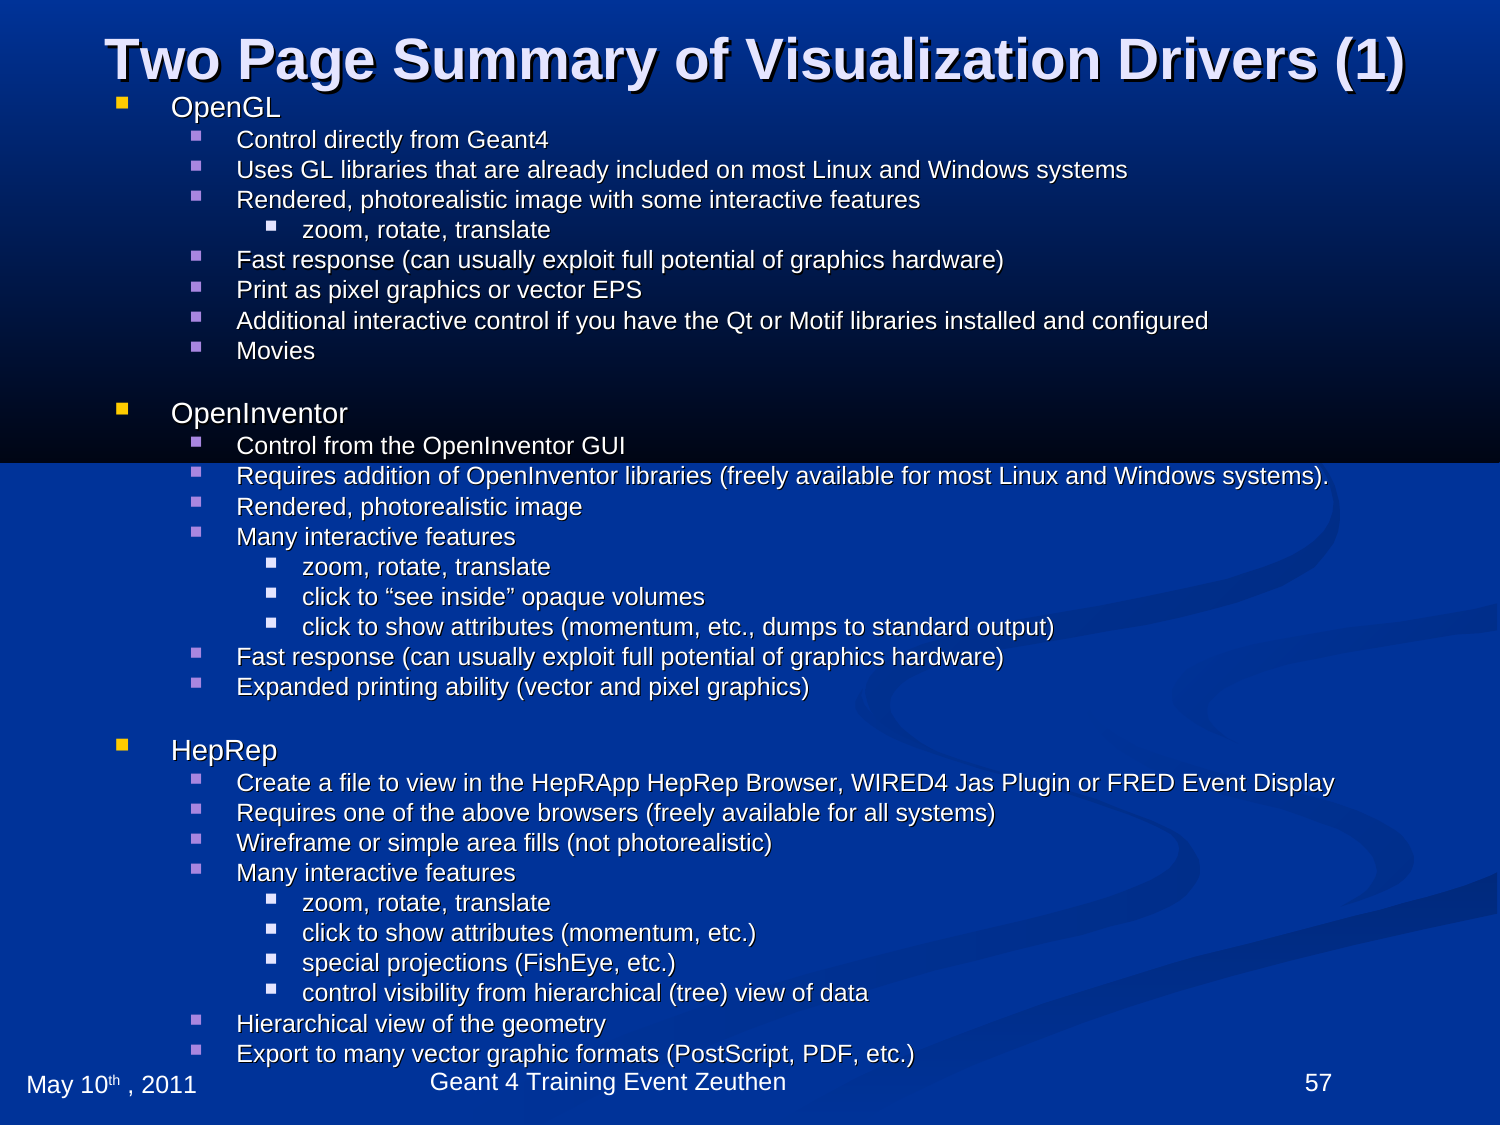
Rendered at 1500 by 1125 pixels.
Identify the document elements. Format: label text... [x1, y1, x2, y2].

title Two Page Summary of Visualization Drivers (1) [62, 12, 1450, 100]
list OpenGL Control directly from Geant4 Uses GL libraries that are already included on most Linux and Windows systems Rendered, photorealistic image with some interactive features zoom, rotate, translate Fast response (can usually exploit full potential of graphics hardware) Print as pixel graphics or vector EPS Additional interactive control if you have the Qt or Motif libraries installed and configured Movies OpenInventor Control from the OpenInventor GUI Requires addition of OpenInventor libraries (freely available for most Linux and Windows systems). Rendered, photorealistic image Many interactive features zoom, rotate, translate click to “see inside” opaque volumes click to show attributes (momentum, etc., dumps to standard output) Fast response (can usually exploit full potential of graphics hardware) Expanded printing ability (vector and pixel graphics) HepRep Create a file to view in the HepRApp HepRep Browser, WIRED4 Jas Plugin or FRED Event Display Requires one of the above browsers (freely available for all systems) Wireframe or simple area fills (not photorealistic) Many interactive features zoom, rotate, translate click to show attributes (momentum, etc.) special projections (FishEye, etc.) control visibility from hierarchical (tree) view of data Hierarchical view of the geometry Export to many vector graphic formats (PostScript, PDF, etc.) [99, 87, 1411, 1051]
